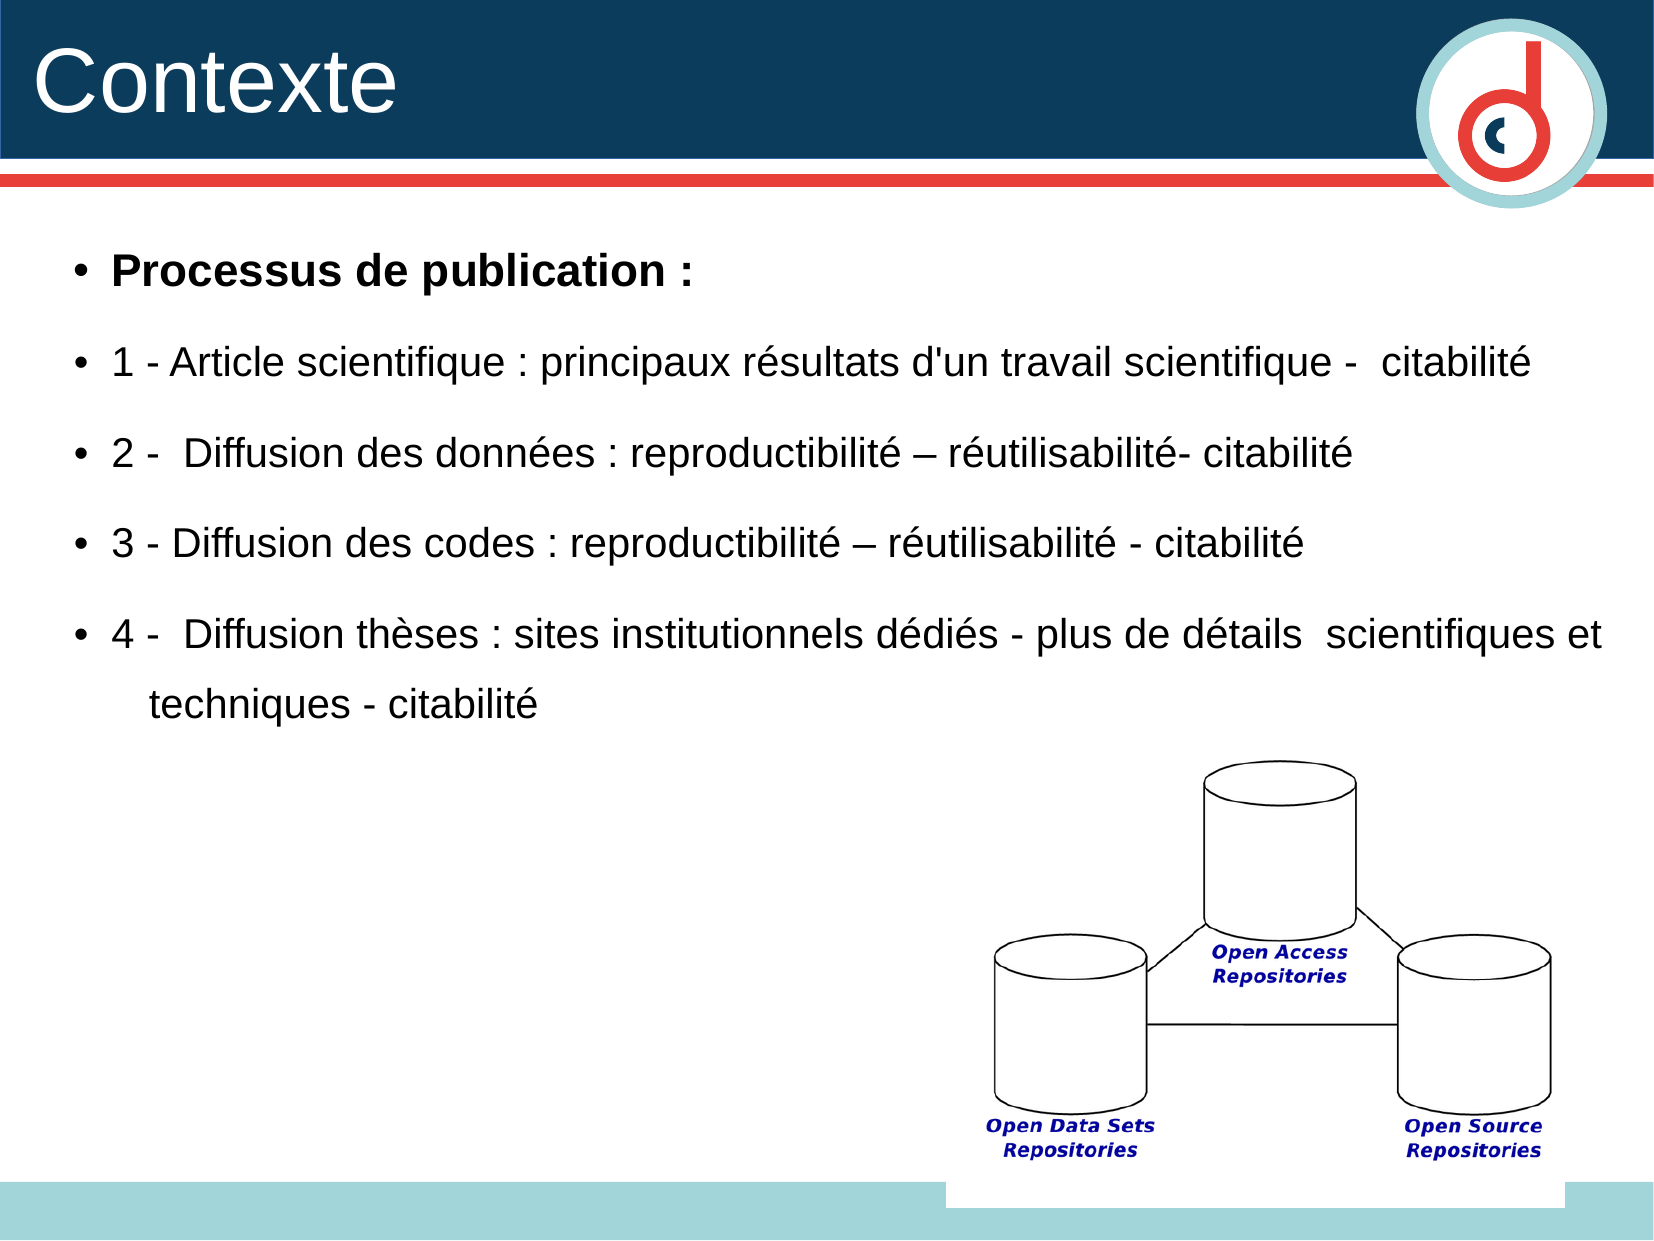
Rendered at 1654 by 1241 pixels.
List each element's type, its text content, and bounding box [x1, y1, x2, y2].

text_box Processus de publication : 1 - Article scientifique : principaux résultats d'un travail scientifique - citabilité 2 - Diffusion des données : reproductibilité – réutilisabilité- citabilité 3 - Diffusion des codes : reproductibilité – réutilisabilité - citabilité 4 - Diffusion thèses : sites institutionnels dédiés - plus de détails scientifiques et techniques - citabilité [59, 246, 1625, 1034]
title Contexte [17, 11, 1412, 159]
picture [946, 738, 1565, 1208]
